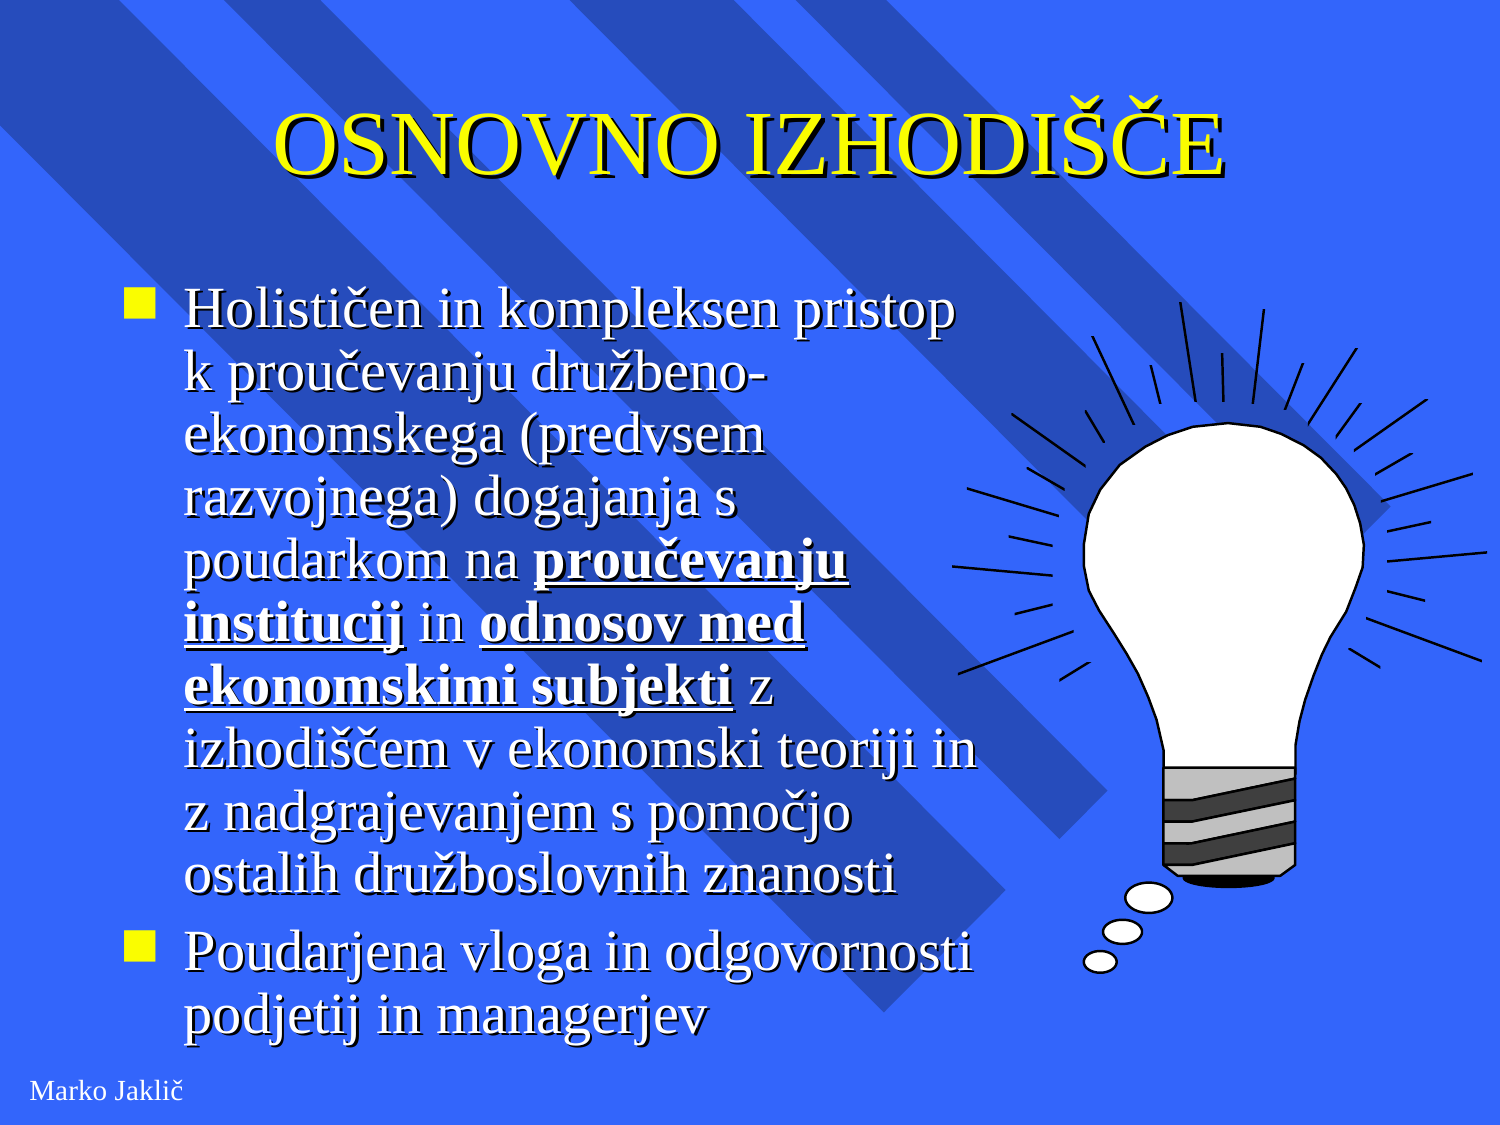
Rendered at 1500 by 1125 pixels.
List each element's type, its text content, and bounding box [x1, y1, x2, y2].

text_box [950, 300, 1488, 975]
list Holističen in kompleksen pristop k proučevanju družbeno-ekonomskega (predvsem razvojnega) dogajanja s poudarkom na proučevanju institucij in odnosov med ekonomskimi subjekti z izhodiščem v ekonomski teoriji in z nadgrajevanjem s pomočjo ostalih družboslovnih znanosti Poudarjena vloga in odgovornosti podjetij in managerjev [112, 269, 1013, 1055]
title OSNOVNO IZHODIŠČE [112, 37, 1388, 238]
